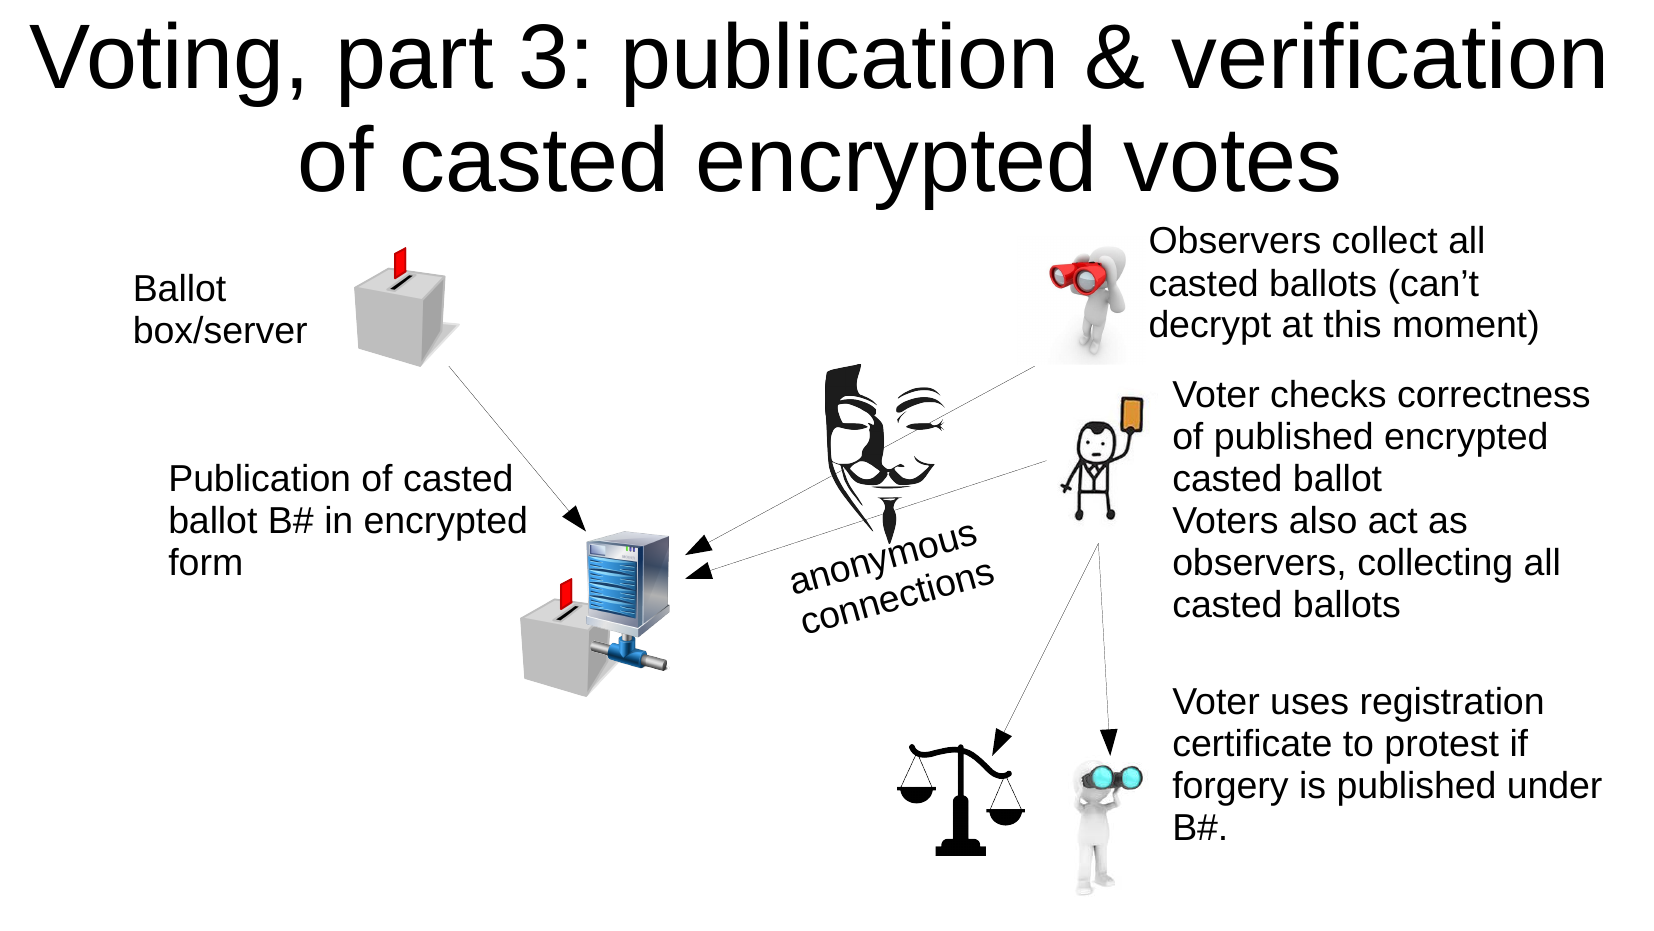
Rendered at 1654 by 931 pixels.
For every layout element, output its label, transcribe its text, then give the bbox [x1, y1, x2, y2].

text_box Voter checks correctness of published encrypted casted ballot Voters also act as observers, collecting all casted ballots [1157, 366, 1642, 633]
picture [1046, 385, 1157, 532]
text_box Ballot box/server [118, 259, 354, 359]
picture [520, 531, 674, 697]
picture [1017, 236, 1146, 365]
text_box Voter uses registration certificate to protest if forgery is published under B#. [1157, 673, 1619, 881]
text_box anonymous connections [767, 496, 1022, 655]
picture [897, 744, 1025, 856]
text_box Observers collect all casted ballots (can’t decrypt at this moment) [1133, 212, 1607, 354]
picture [354, 247, 460, 367]
text_box Publication of casted ballot B# in encrypted form [153, 449, 615, 591]
picture [1027, 755, 1170, 898]
title Voting, part 3: publication & verification of casted encrypted votes [23, 5, 1619, 211]
picture [825, 364, 945, 543]
